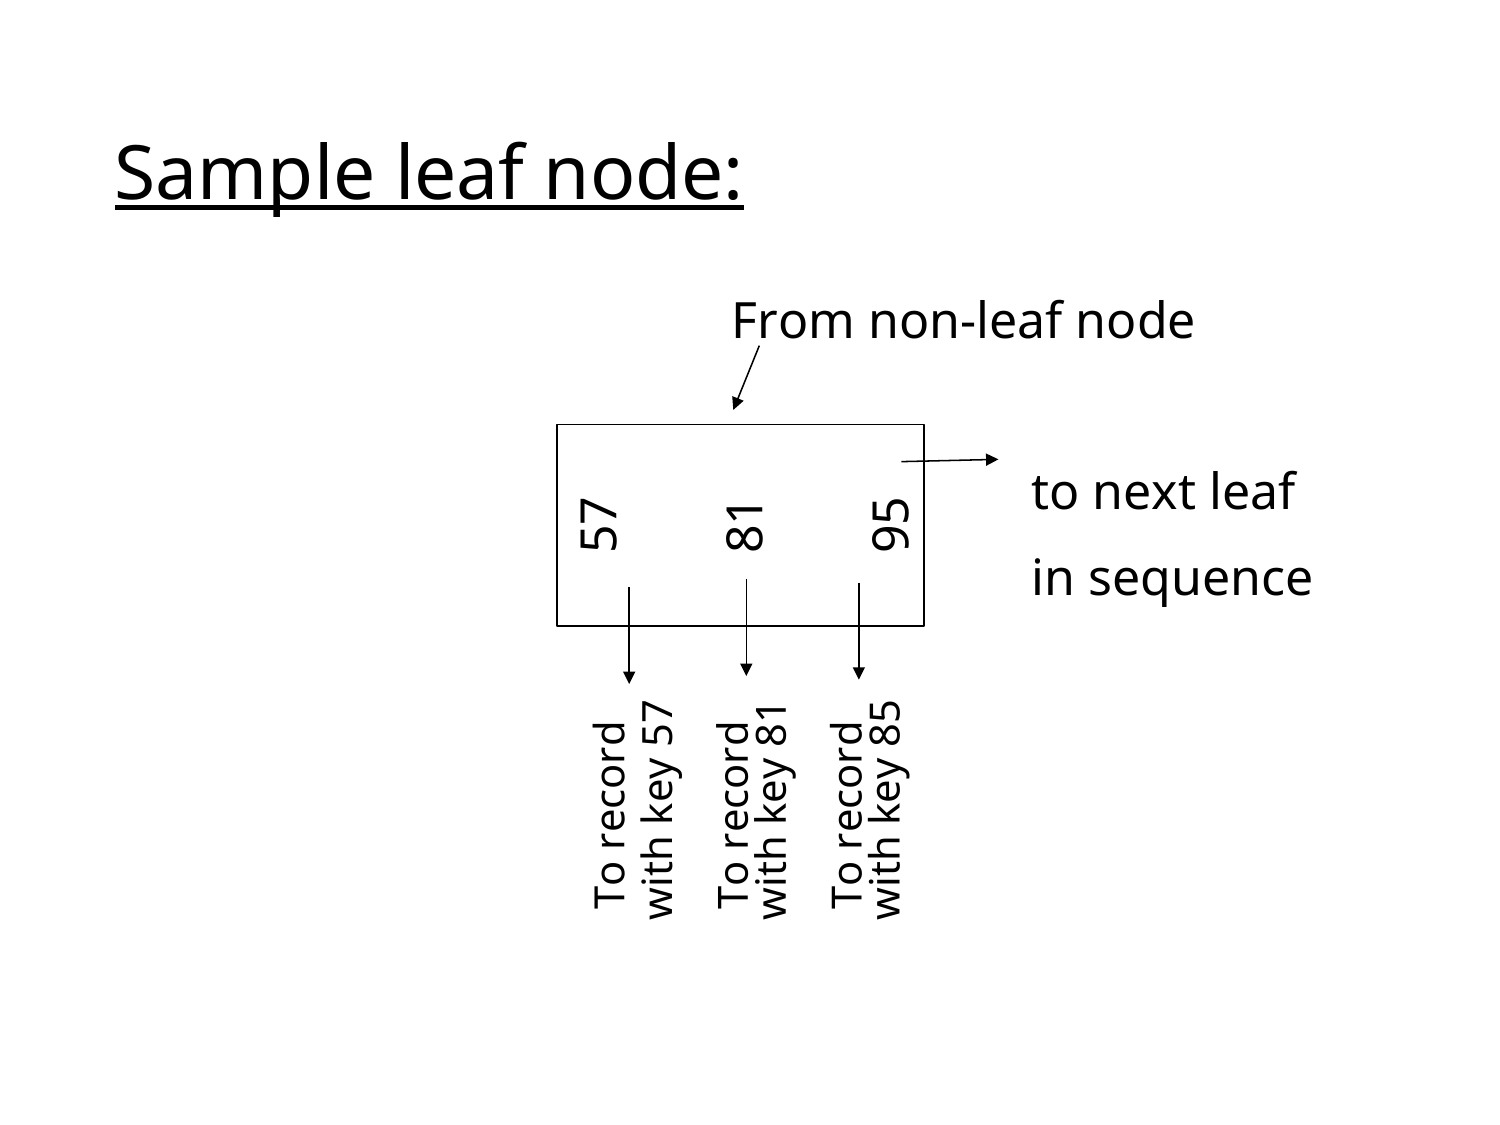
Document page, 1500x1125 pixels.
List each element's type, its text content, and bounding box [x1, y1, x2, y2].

text_box To record with key 57 To record with key 81 To record with key 85 [584, 688, 894, 932]
text_box 57 81 95 [557, 424, 925, 626]
title Sample leaf node: [99, 72, 1375, 261]
list From non-leaf node to next leaf in sequence [116, 272, 1392, 948]
